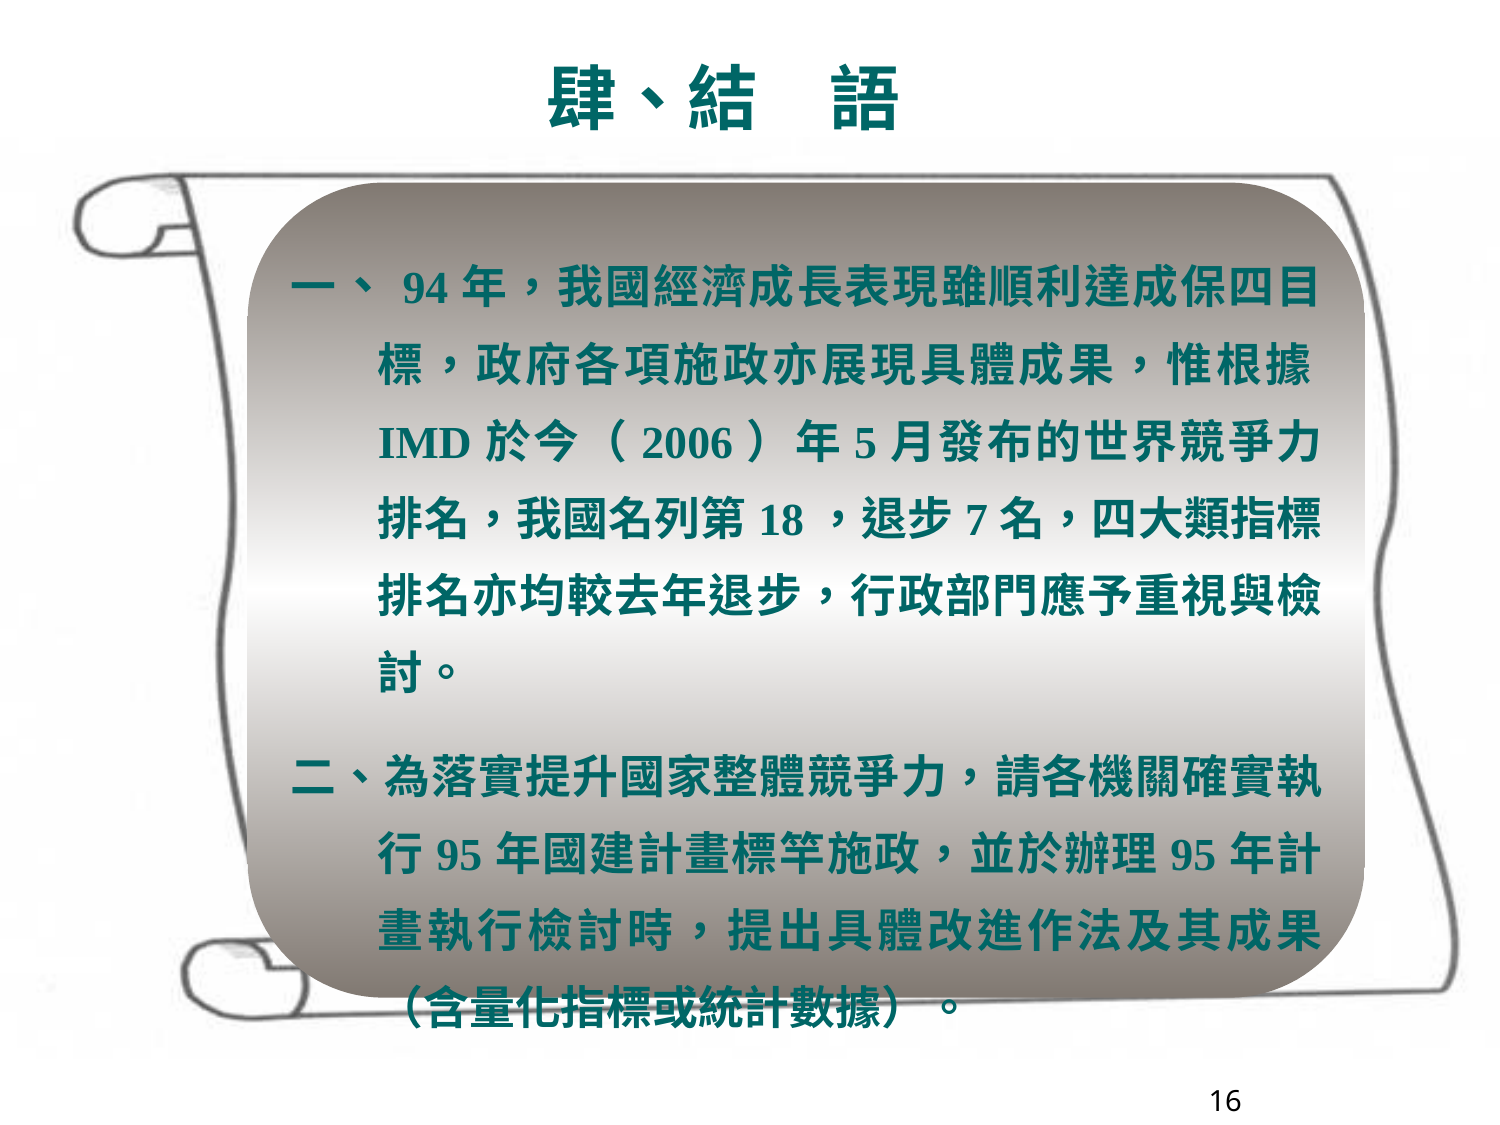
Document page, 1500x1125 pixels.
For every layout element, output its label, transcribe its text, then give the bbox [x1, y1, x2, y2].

text_box [1193, 1059, 1500, 1125]
text_box 肆、結 語 [0, 43, 1447, 149]
text_box 一、94年，我國經濟成長表現雖順利達成保四目標，政府各項施政亦展現具體成果，惟根據IMD於今（2006）年5月發布的世界競爭力排名，我國名列第18，退步7名，四大類指標排名亦均較去年退步，行政部門應予重視與檢討。 二、為落實提升國家整體競爭力，請各機關確實執行95年國建計畫標竿施政，並於辦理95年計畫執行檢討時，提出具體改進作法及其成果（含量化指標或統計數據）。 [247, 182, 1365, 998]
picture [0, 137, 1500, 1059]
